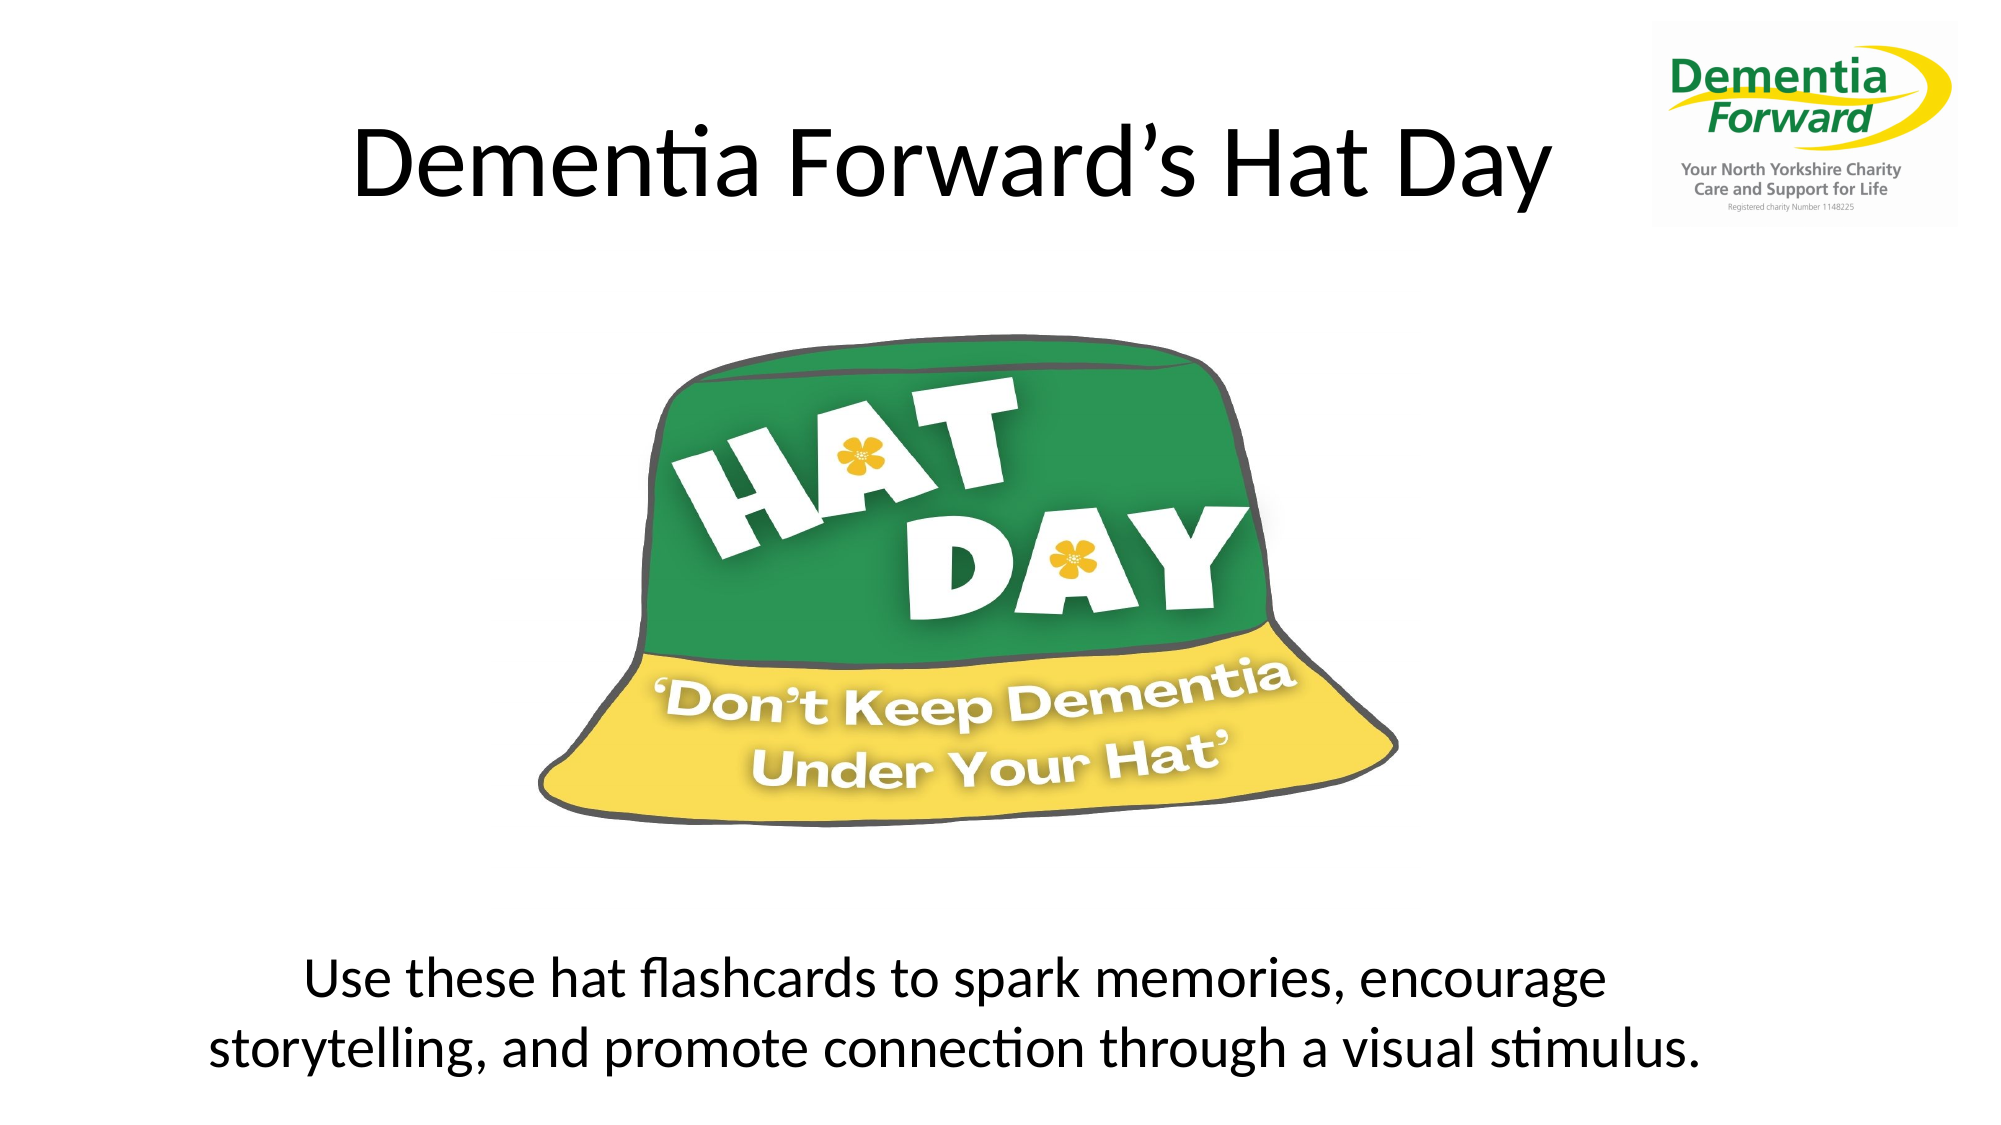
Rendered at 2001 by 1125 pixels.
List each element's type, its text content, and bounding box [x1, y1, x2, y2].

text_box Dementia Forward’s Hat Day [335, 84, 1577, 227]
text_box Use these hat flashcards to spark memories, encourage storytelling, and promote connection through a visual stimulus. [161, 931, 1751, 1088]
picture [1652, 21, 1958, 227]
picture [491, 240, 1421, 917]
